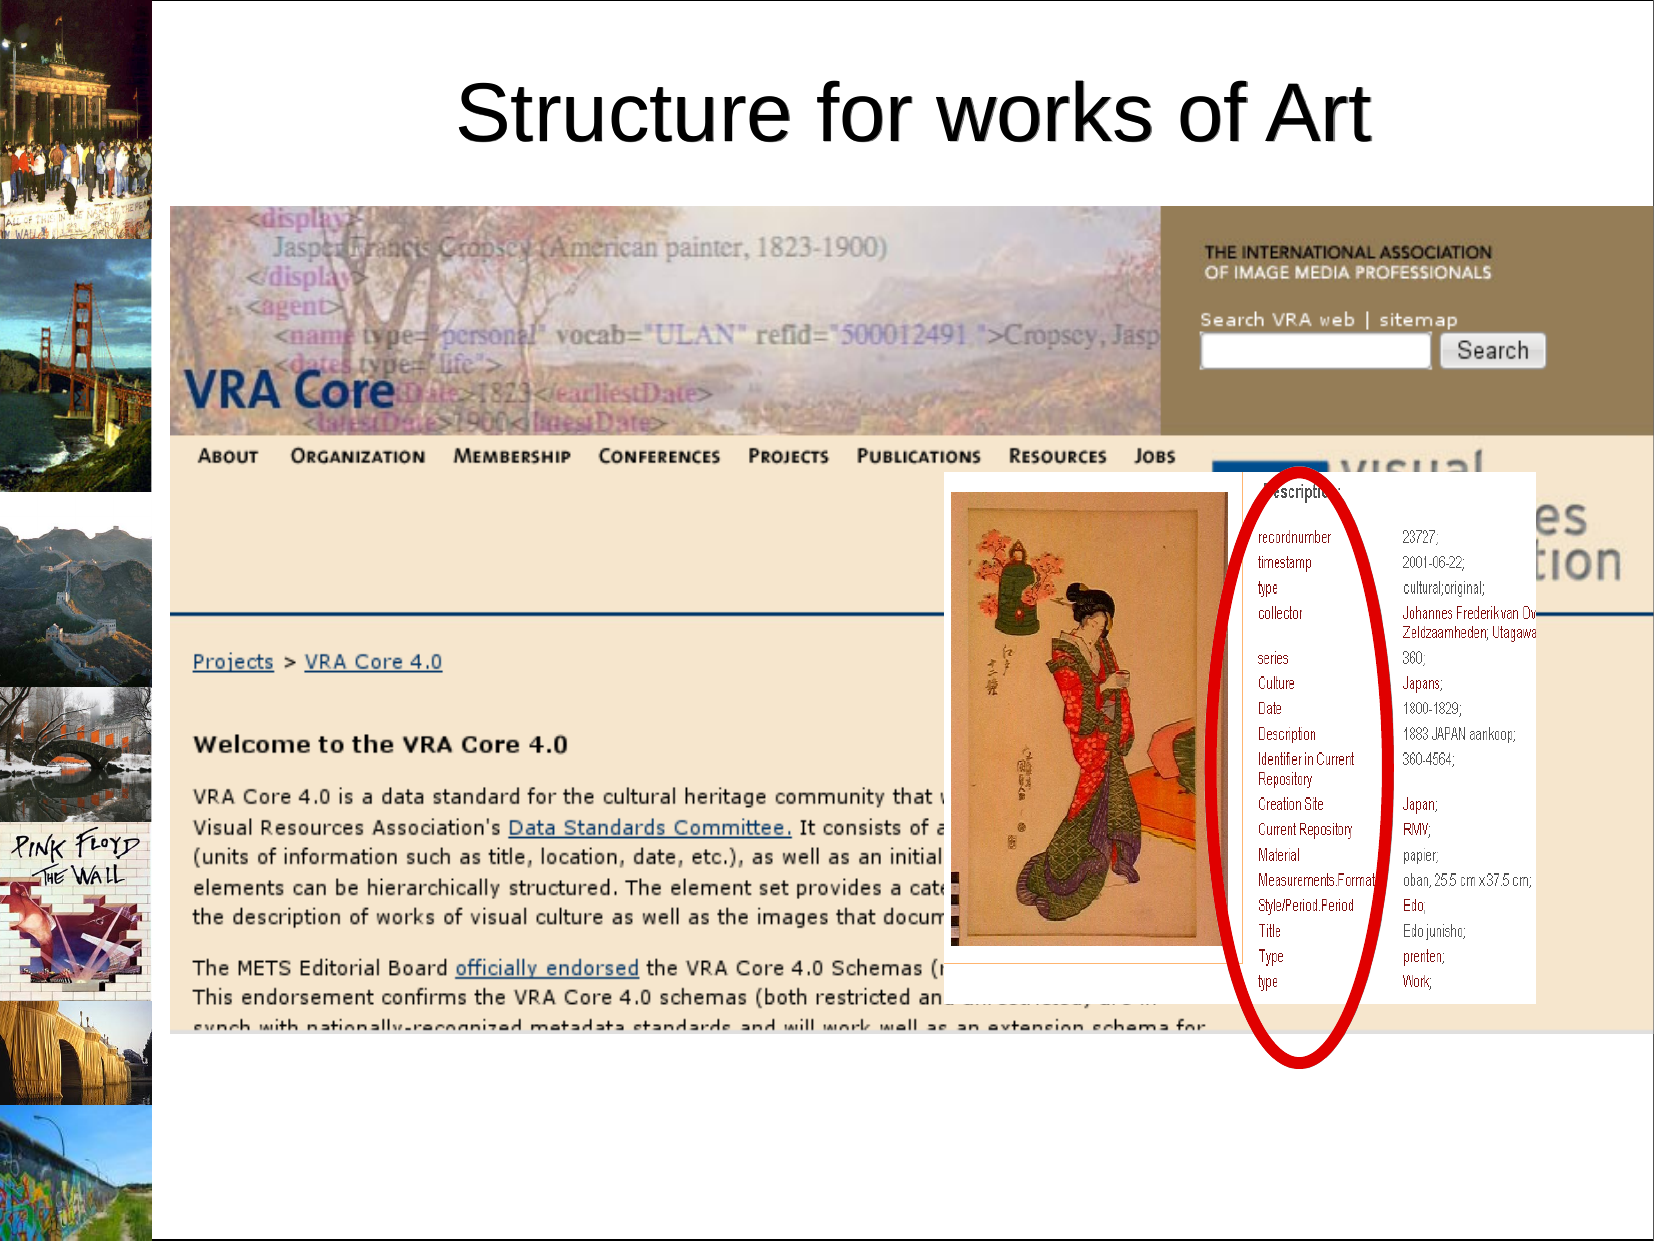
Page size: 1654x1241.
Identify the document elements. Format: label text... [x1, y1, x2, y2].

picture [0, 0, 152, 1241]
text_box Structure for works of Art [440, 59, 1388, 167]
picture [170, 206, 1654, 1034]
picture [1217, 479, 1381, 1034]
